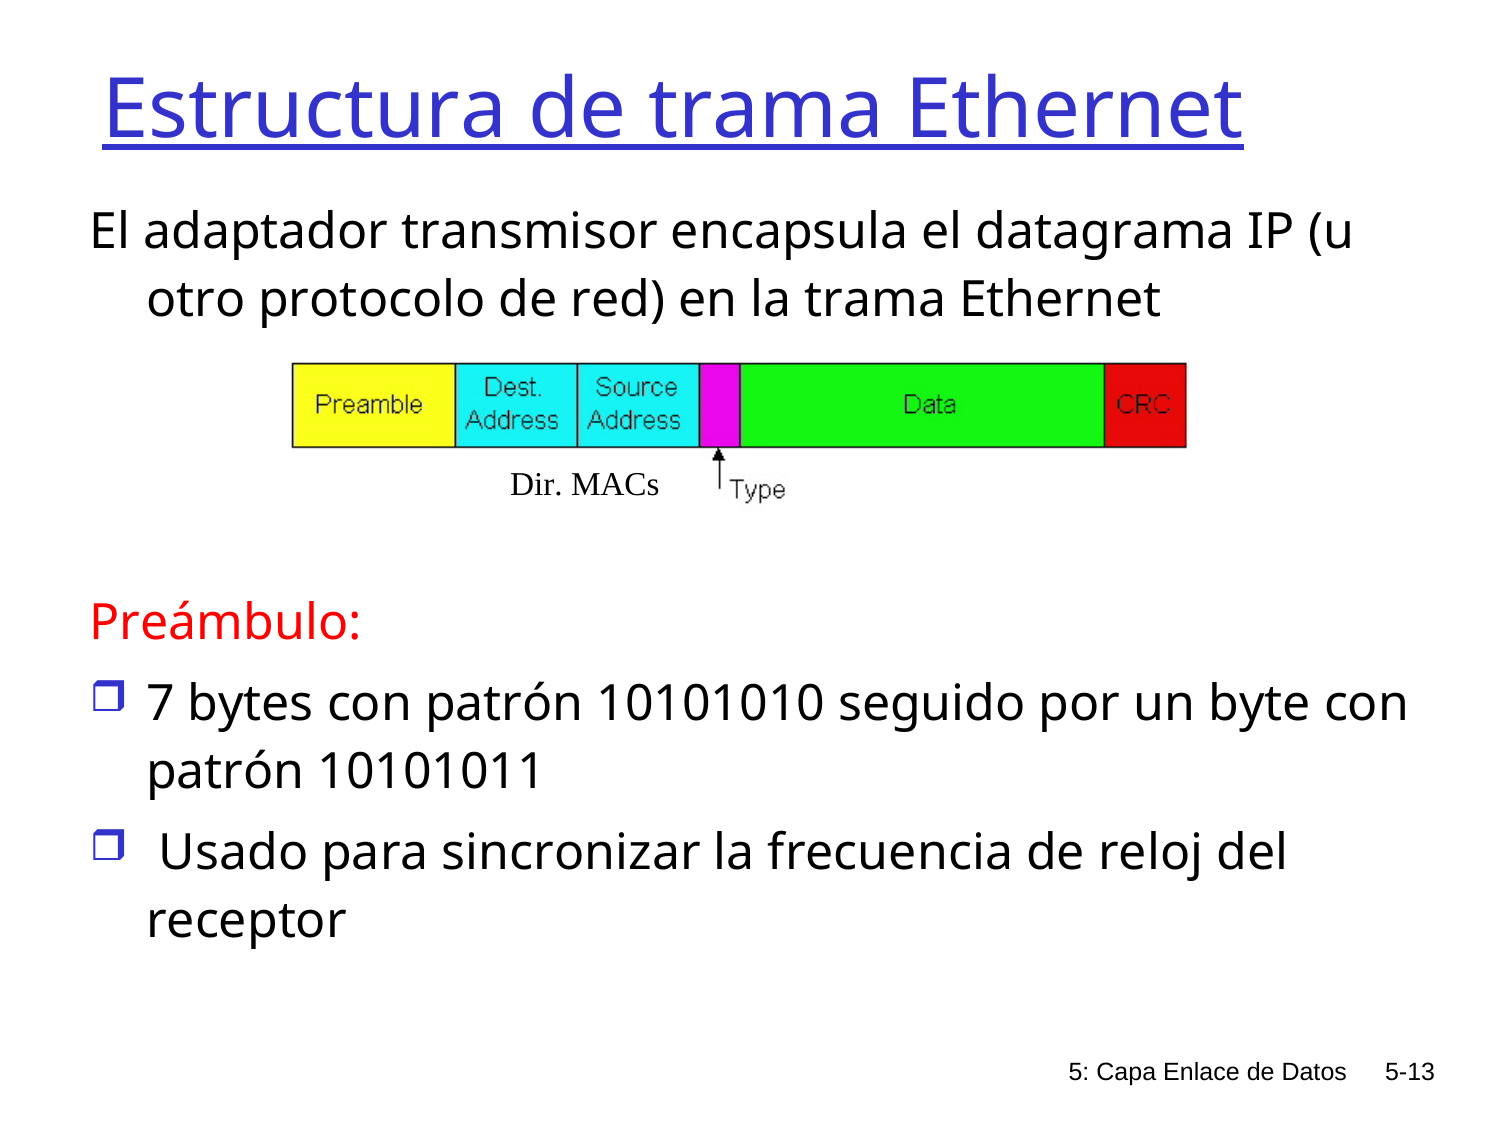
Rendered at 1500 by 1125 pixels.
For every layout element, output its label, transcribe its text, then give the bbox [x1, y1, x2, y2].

picture [289, 360, 1190, 516]
title Estructura de trama Ethernet [87, 23, 1363, 187]
list El adaptador transmisor encapsula el datagrama IP (u otro protocolo de red) en la trama Ethernet Preámbulo: 7 bytes con patrón 10101010 seguido por un byte con patrón 10101011 Usado para sincronizar la frecuencia de reloj del receptor [75, 187, 1426, 1013]
text_box Dir. MACs [495, 454, 673, 510]
